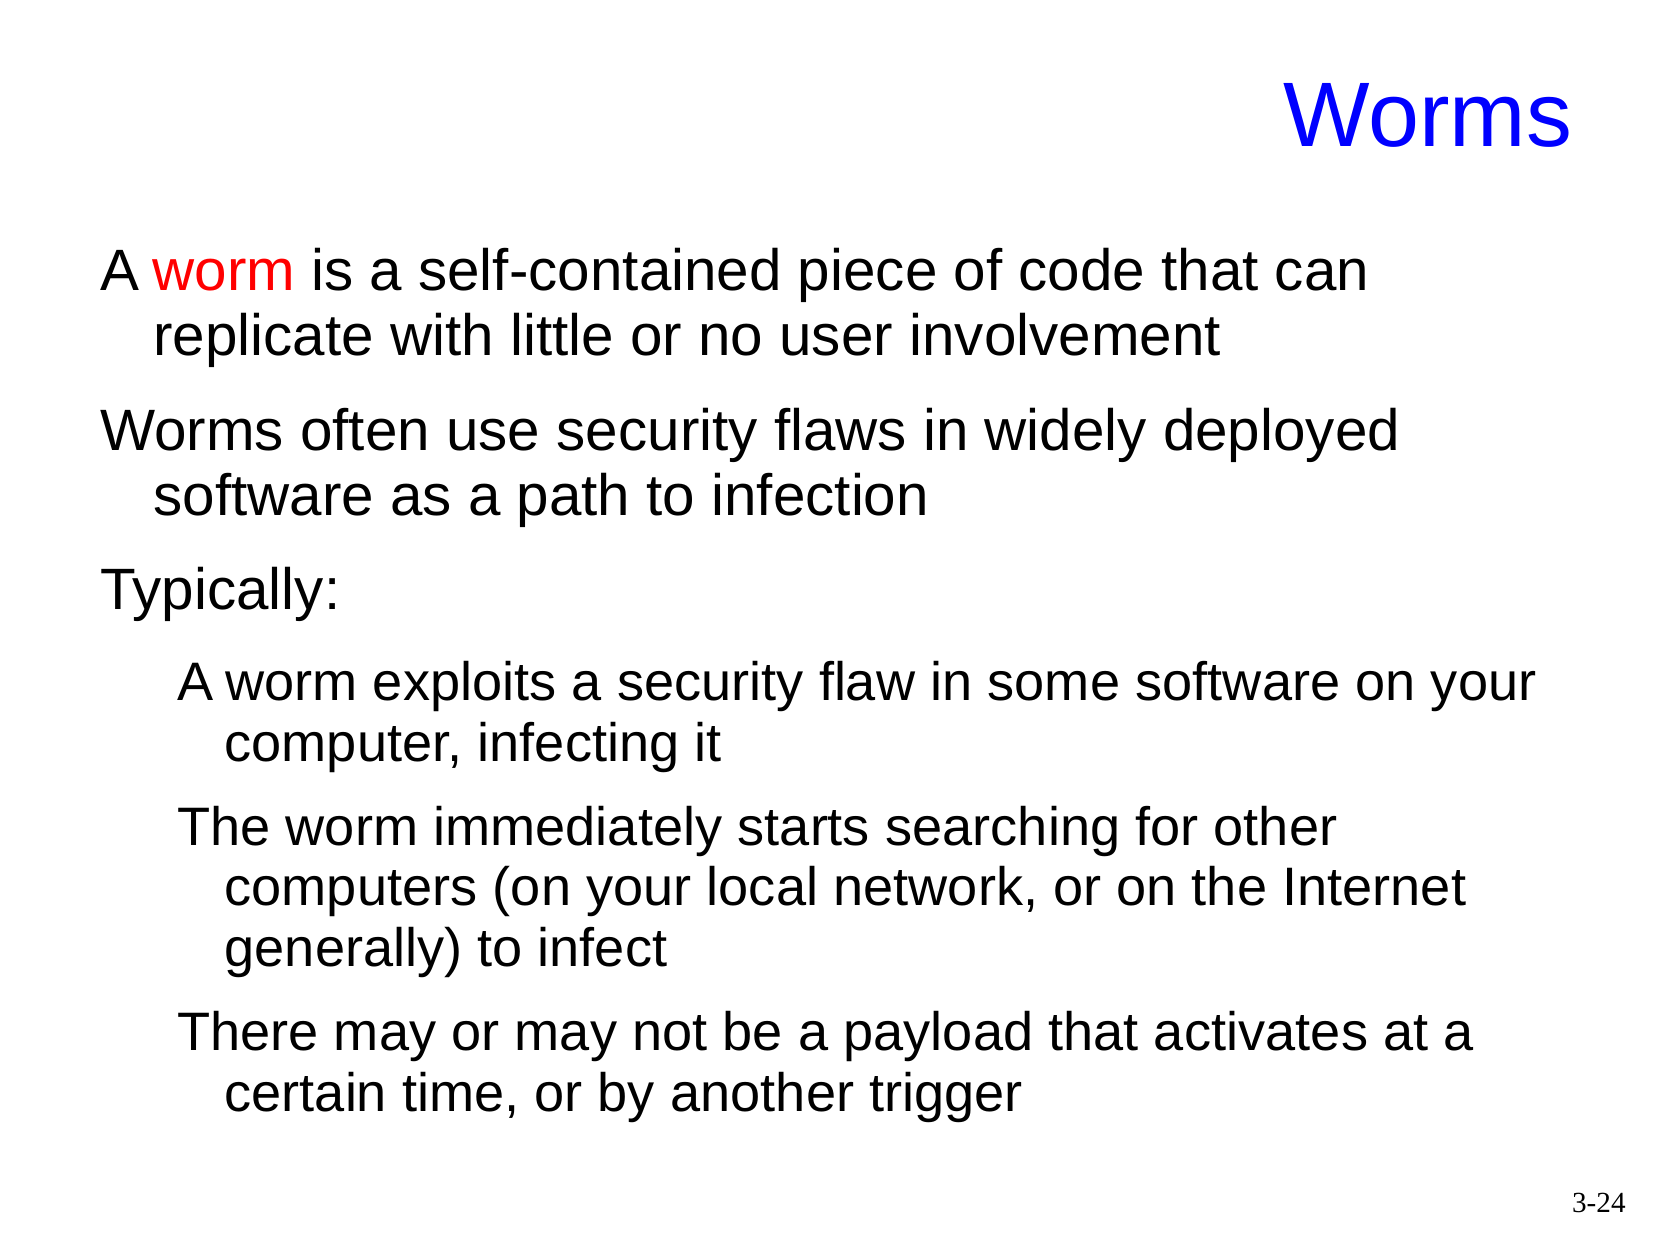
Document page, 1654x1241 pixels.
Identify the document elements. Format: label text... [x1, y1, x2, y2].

list A worm is a self-contained piece of code that can replicate with little or no user involvement Worms often use security flaws in widely deployed software as a path to infection Typically: A worm exploits a security flaw in some software on your computer, infecting it The worm immediately starts searching for other computers (on your local network, or on the Internet generally) to infect There may or may not be a payload that activates at a certain time, or by another trigger [82, 237, 1571, 1156]
title Worms [84, 18, 1573, 211]
